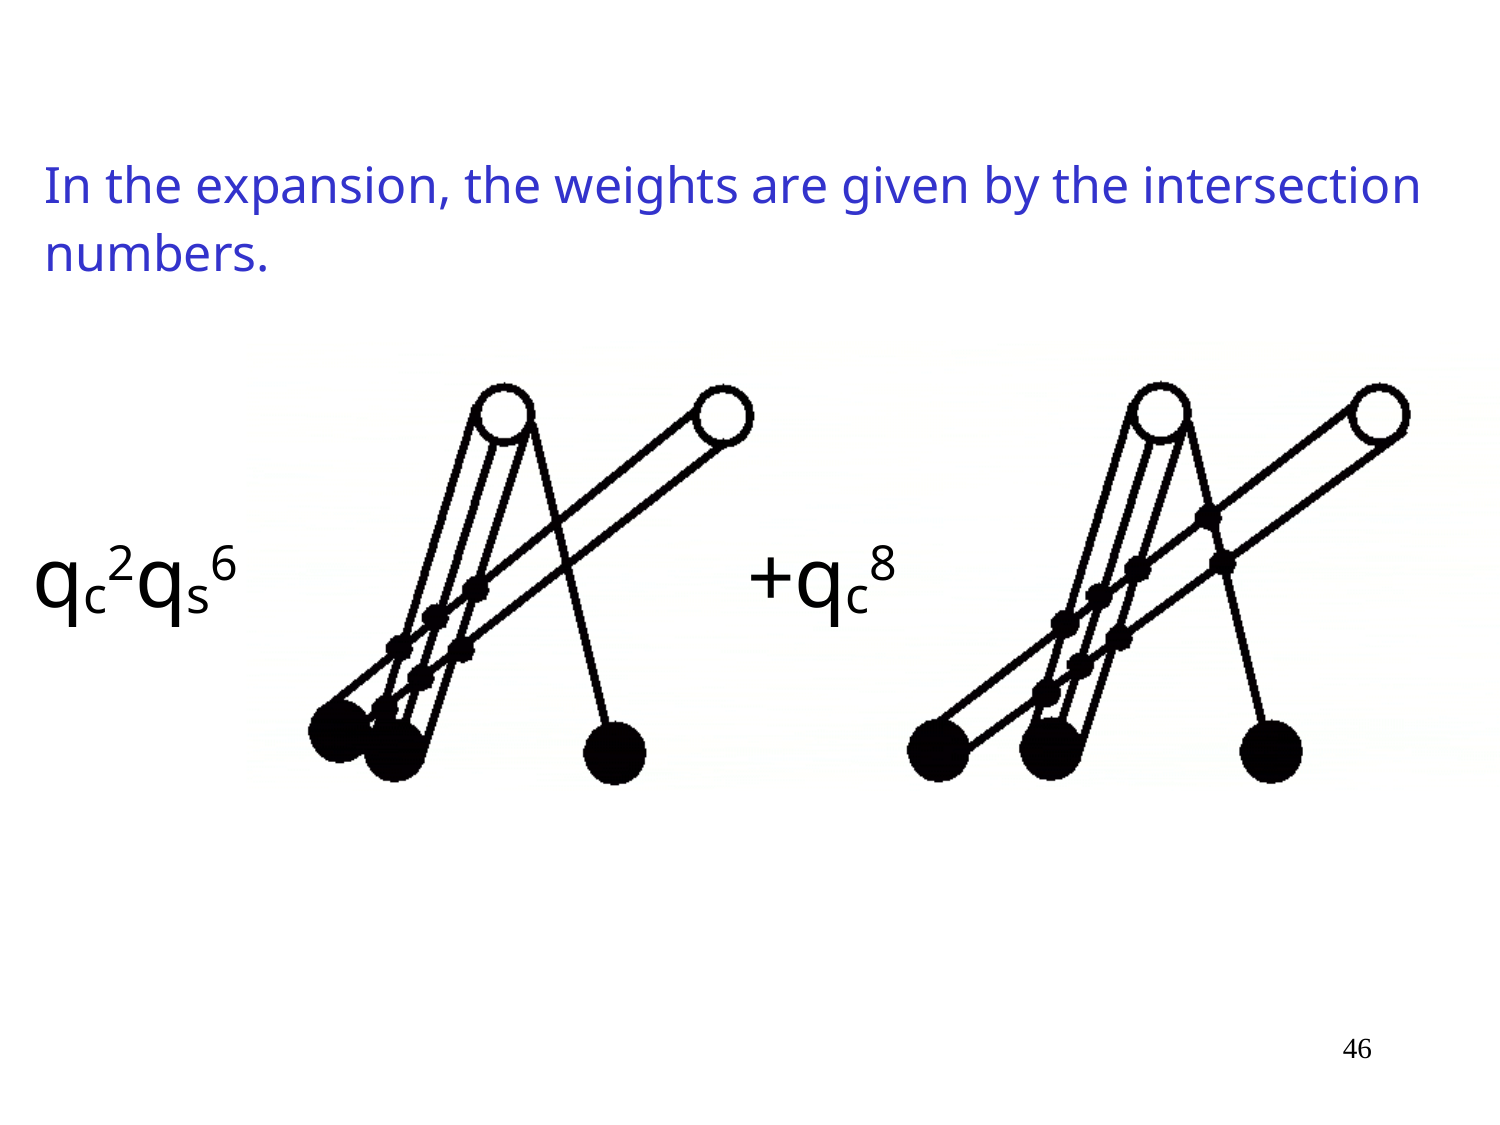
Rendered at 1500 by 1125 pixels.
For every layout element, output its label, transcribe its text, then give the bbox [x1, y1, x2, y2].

text_box In the expansion, the weights are given by the intersection numbers. [29, 142, 1480, 278]
picture [246, 341, 1500, 791]
text_box +qc8 [732, 513, 939, 657]
text_box qc2qs6 [17, 513, 246, 657]
